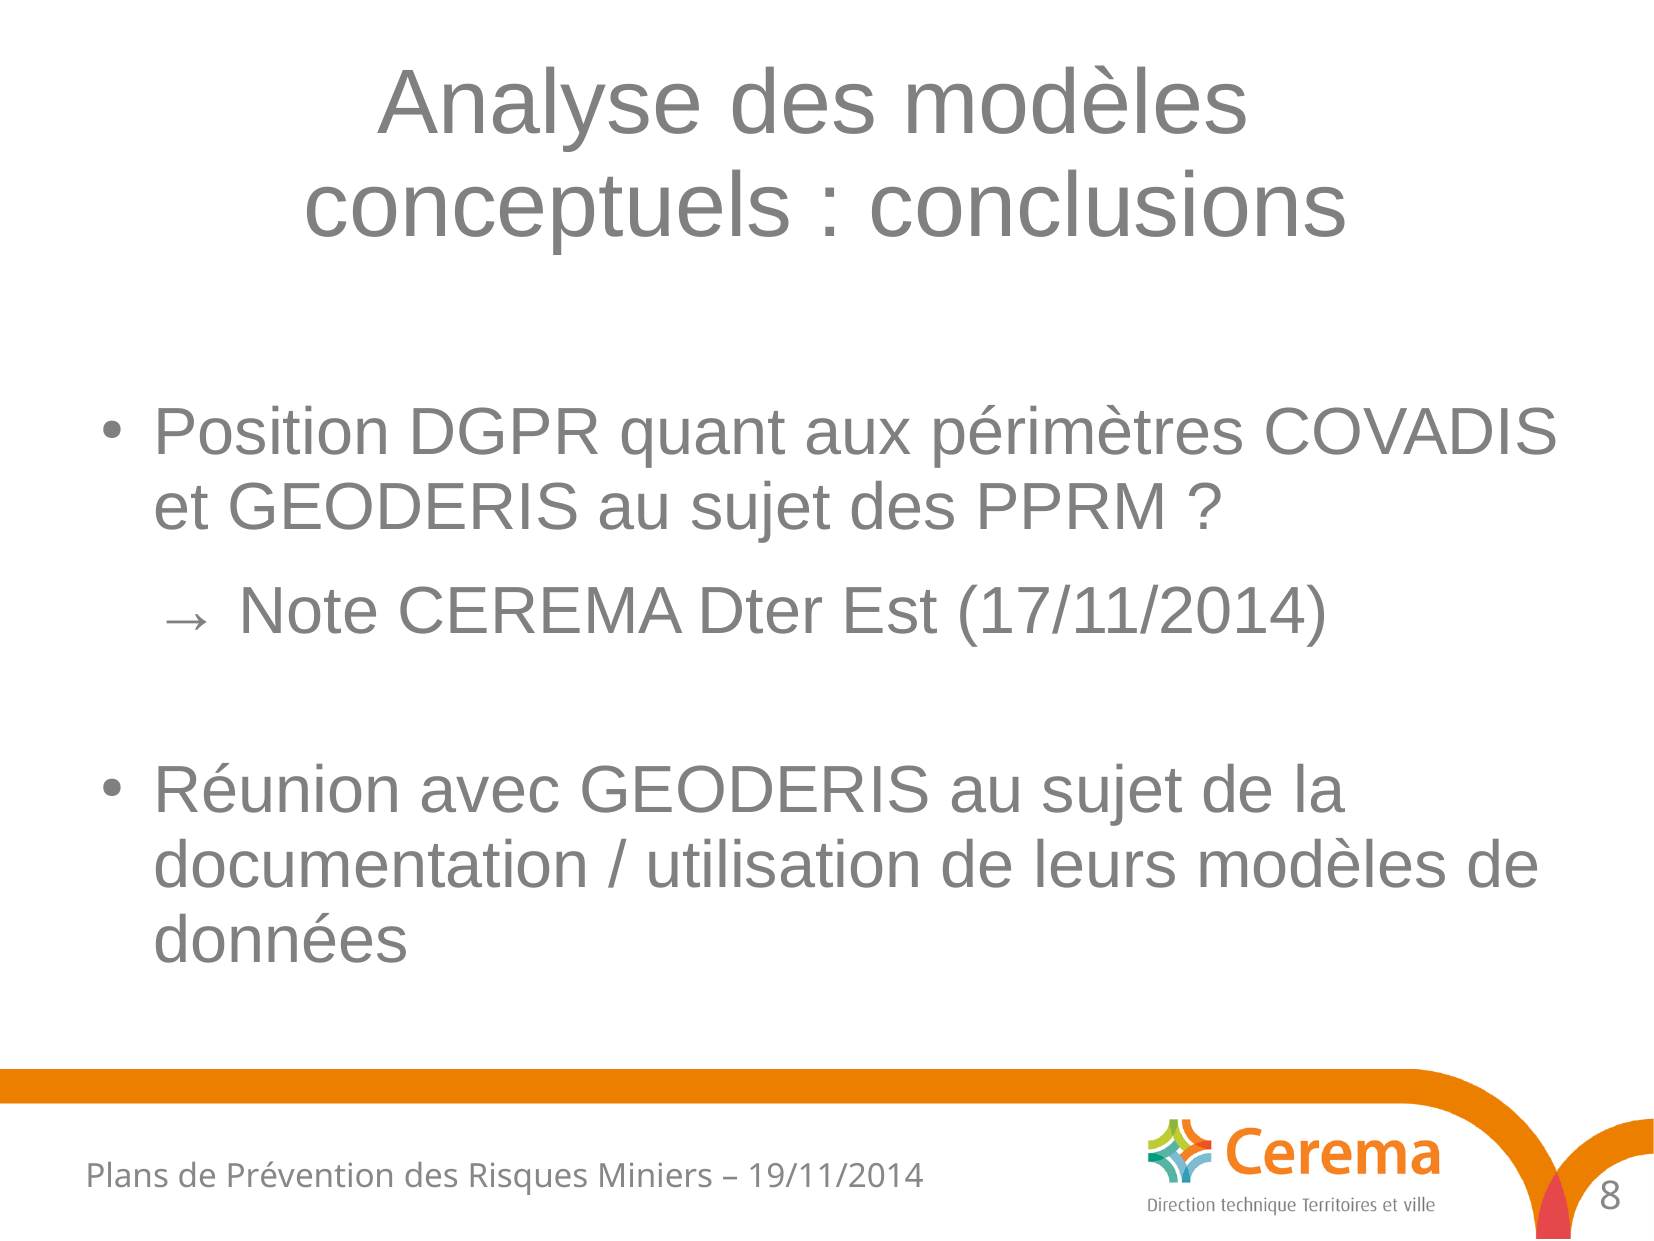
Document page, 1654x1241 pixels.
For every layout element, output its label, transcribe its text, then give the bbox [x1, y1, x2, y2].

picture [0, 1069, 1654, 1239]
title Analyse des modèles conceptuels : conclusions [82, 49, 1571, 257]
list Position DGPR quant aux périmètres COVADIS et GEODERIS au sujet des PPRM ? → Note CEREMA Dter Est (17/11/2014) Réunion avec GEODERIS au sujet de la documentation / utilisation de leurs modèles de données [82, 290, 1583, 1010]
